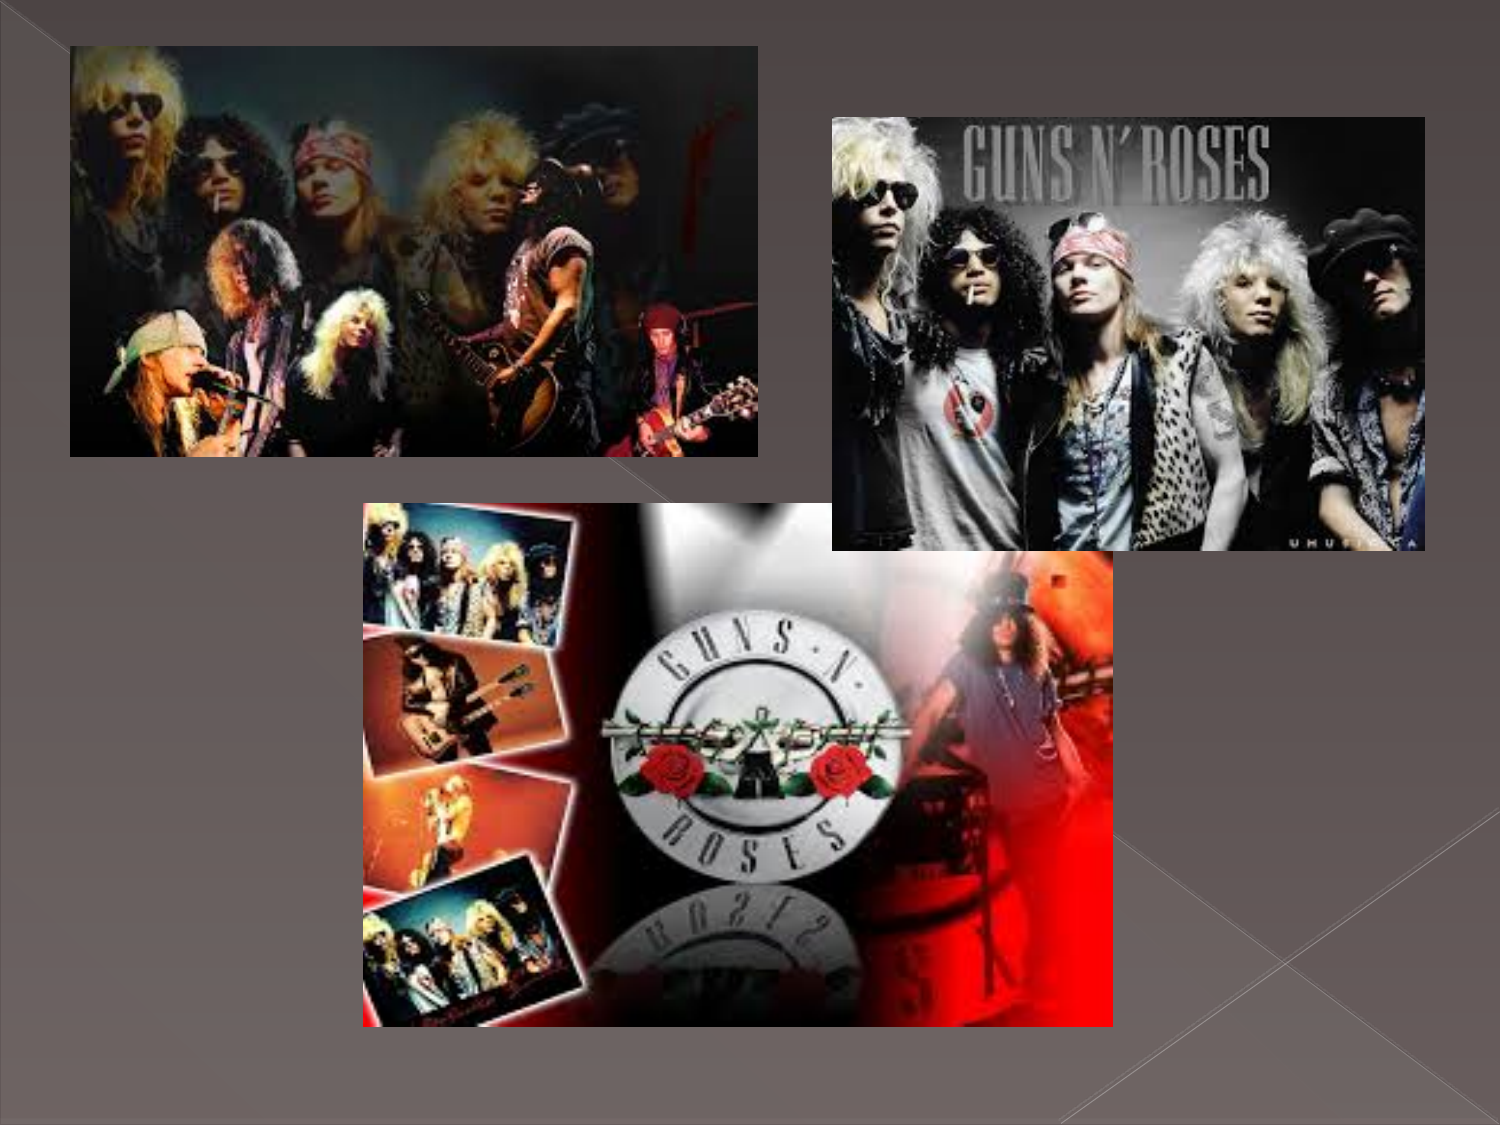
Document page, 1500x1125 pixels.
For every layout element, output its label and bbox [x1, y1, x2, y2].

picture [363, 117, 1425, 1027]
picture [70, 46, 758, 457]
